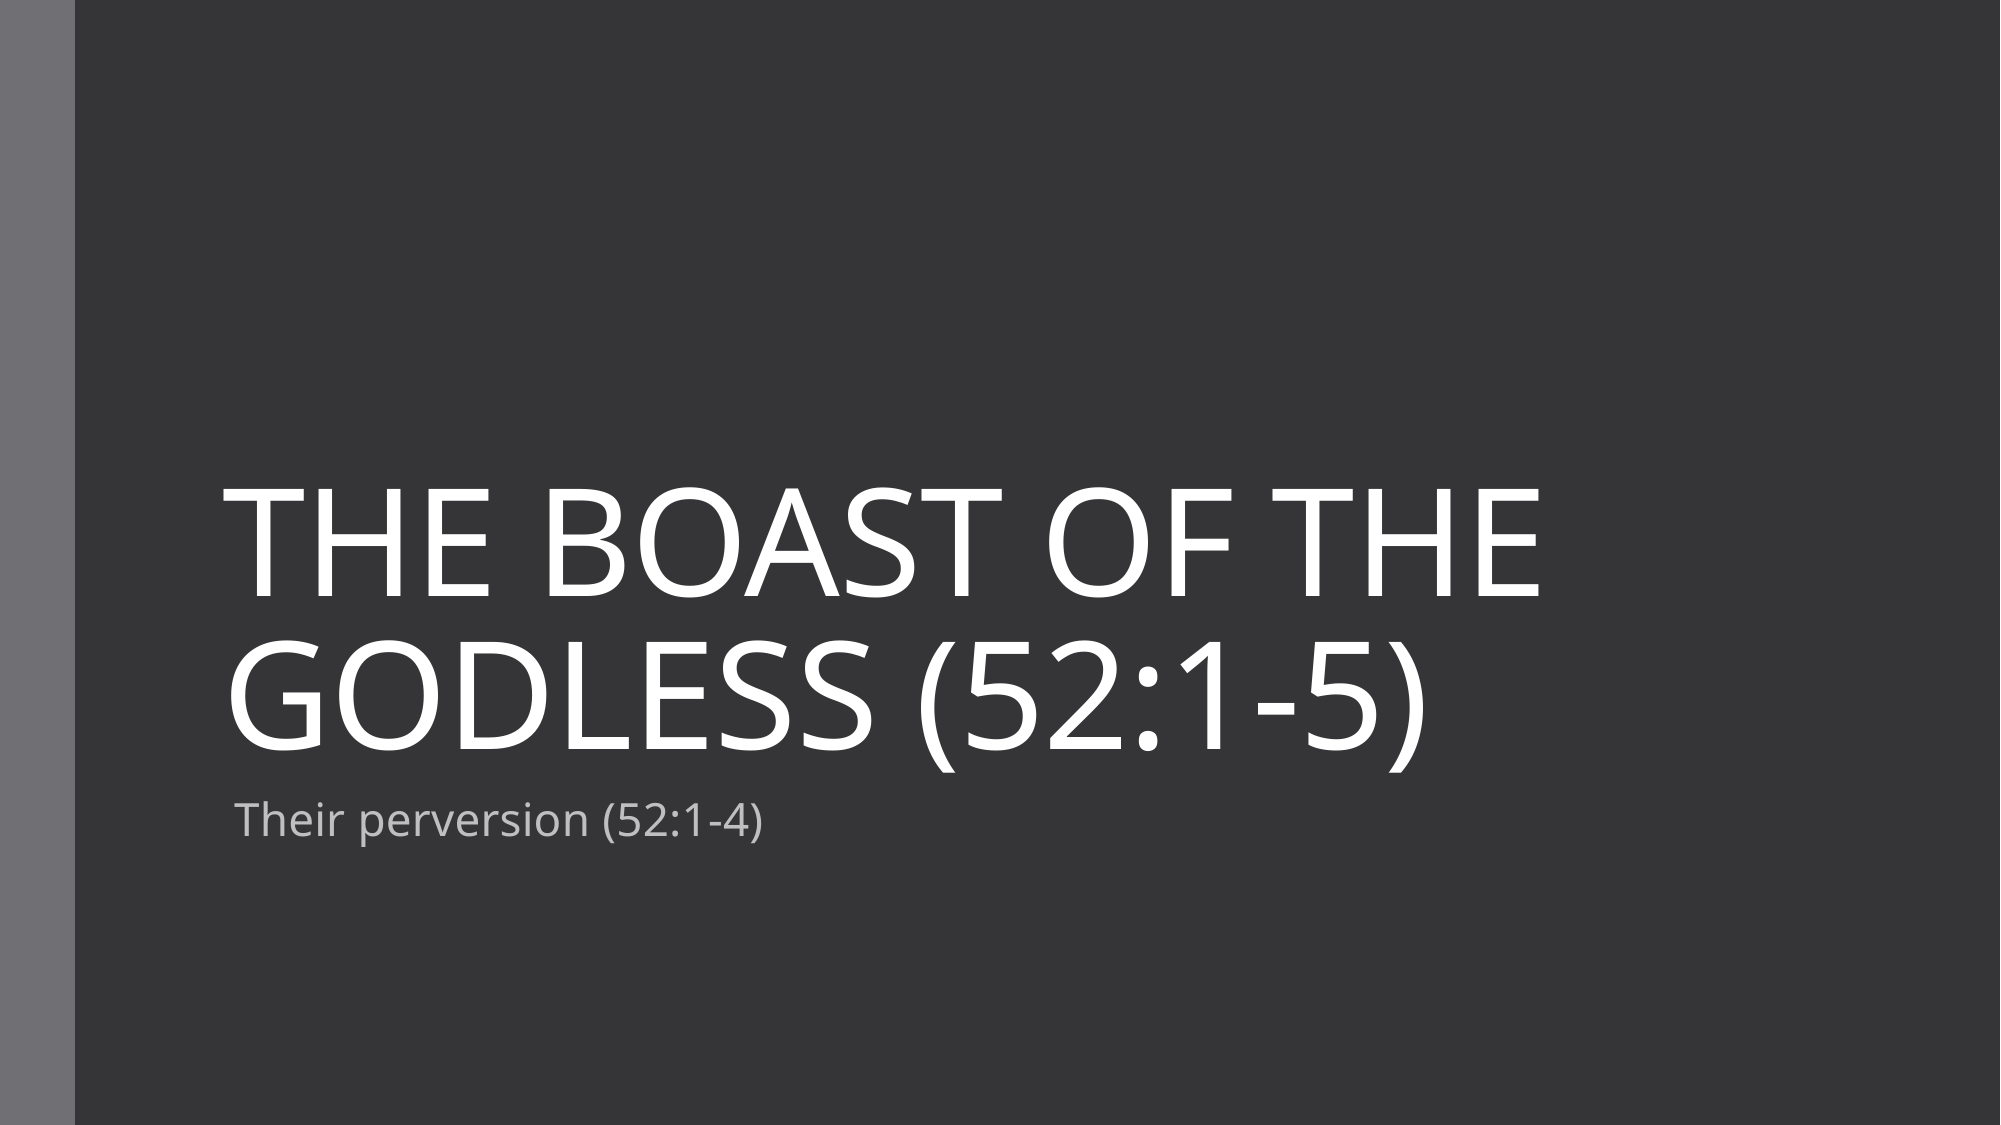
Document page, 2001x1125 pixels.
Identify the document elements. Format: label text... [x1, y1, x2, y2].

subtitle Their perversion (52:1-4) [206, 787, 1752, 1066]
title THE BOAST OF THE GODLESS (52:1-5) [206, 124, 1752, 787]
